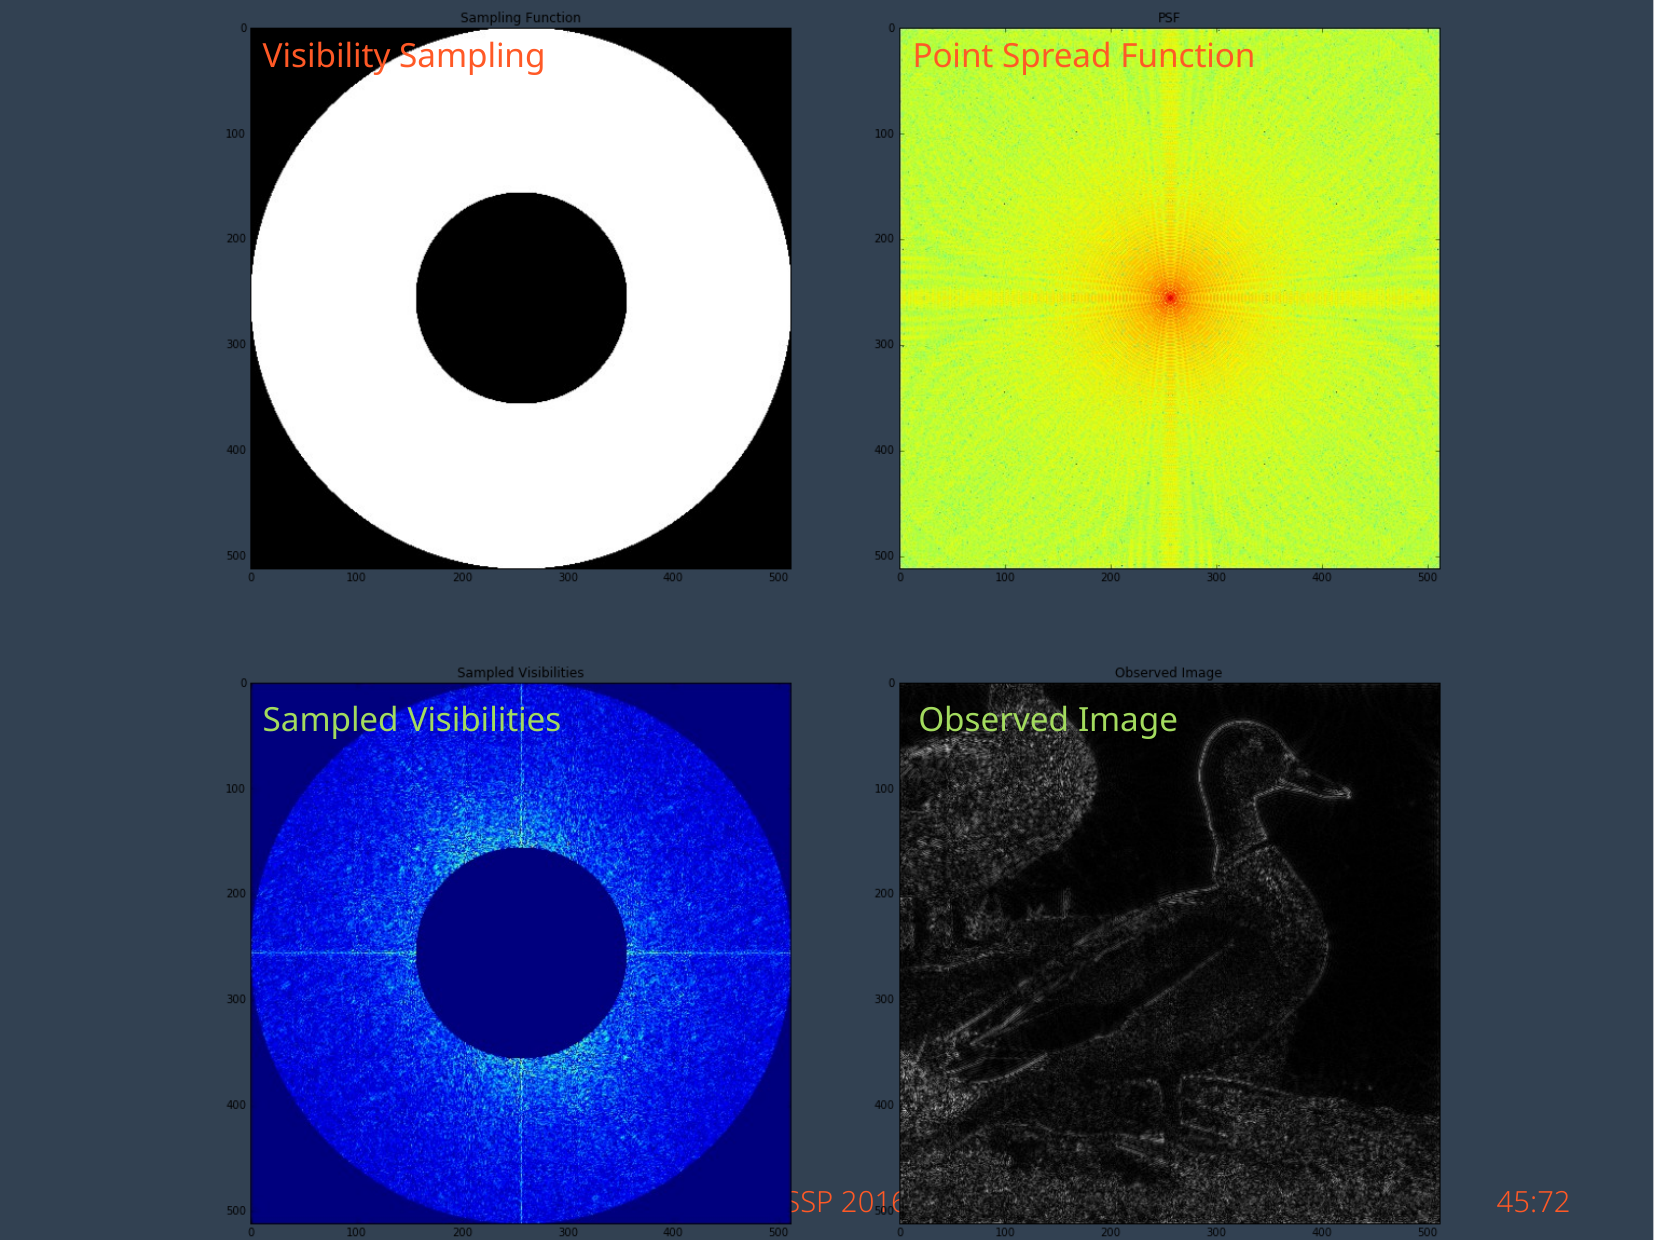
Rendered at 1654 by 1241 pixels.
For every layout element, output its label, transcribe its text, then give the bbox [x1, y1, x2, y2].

text_box Observed Image [903, 689, 1306, 745]
text_box Point Spread Function [897, 24, 1300, 80]
picture [218, 4, 1446, 1241]
text_box Visibility Sampling [248, 24, 650, 80]
text_box Sampled Visibilities [248, 688, 650, 745]
